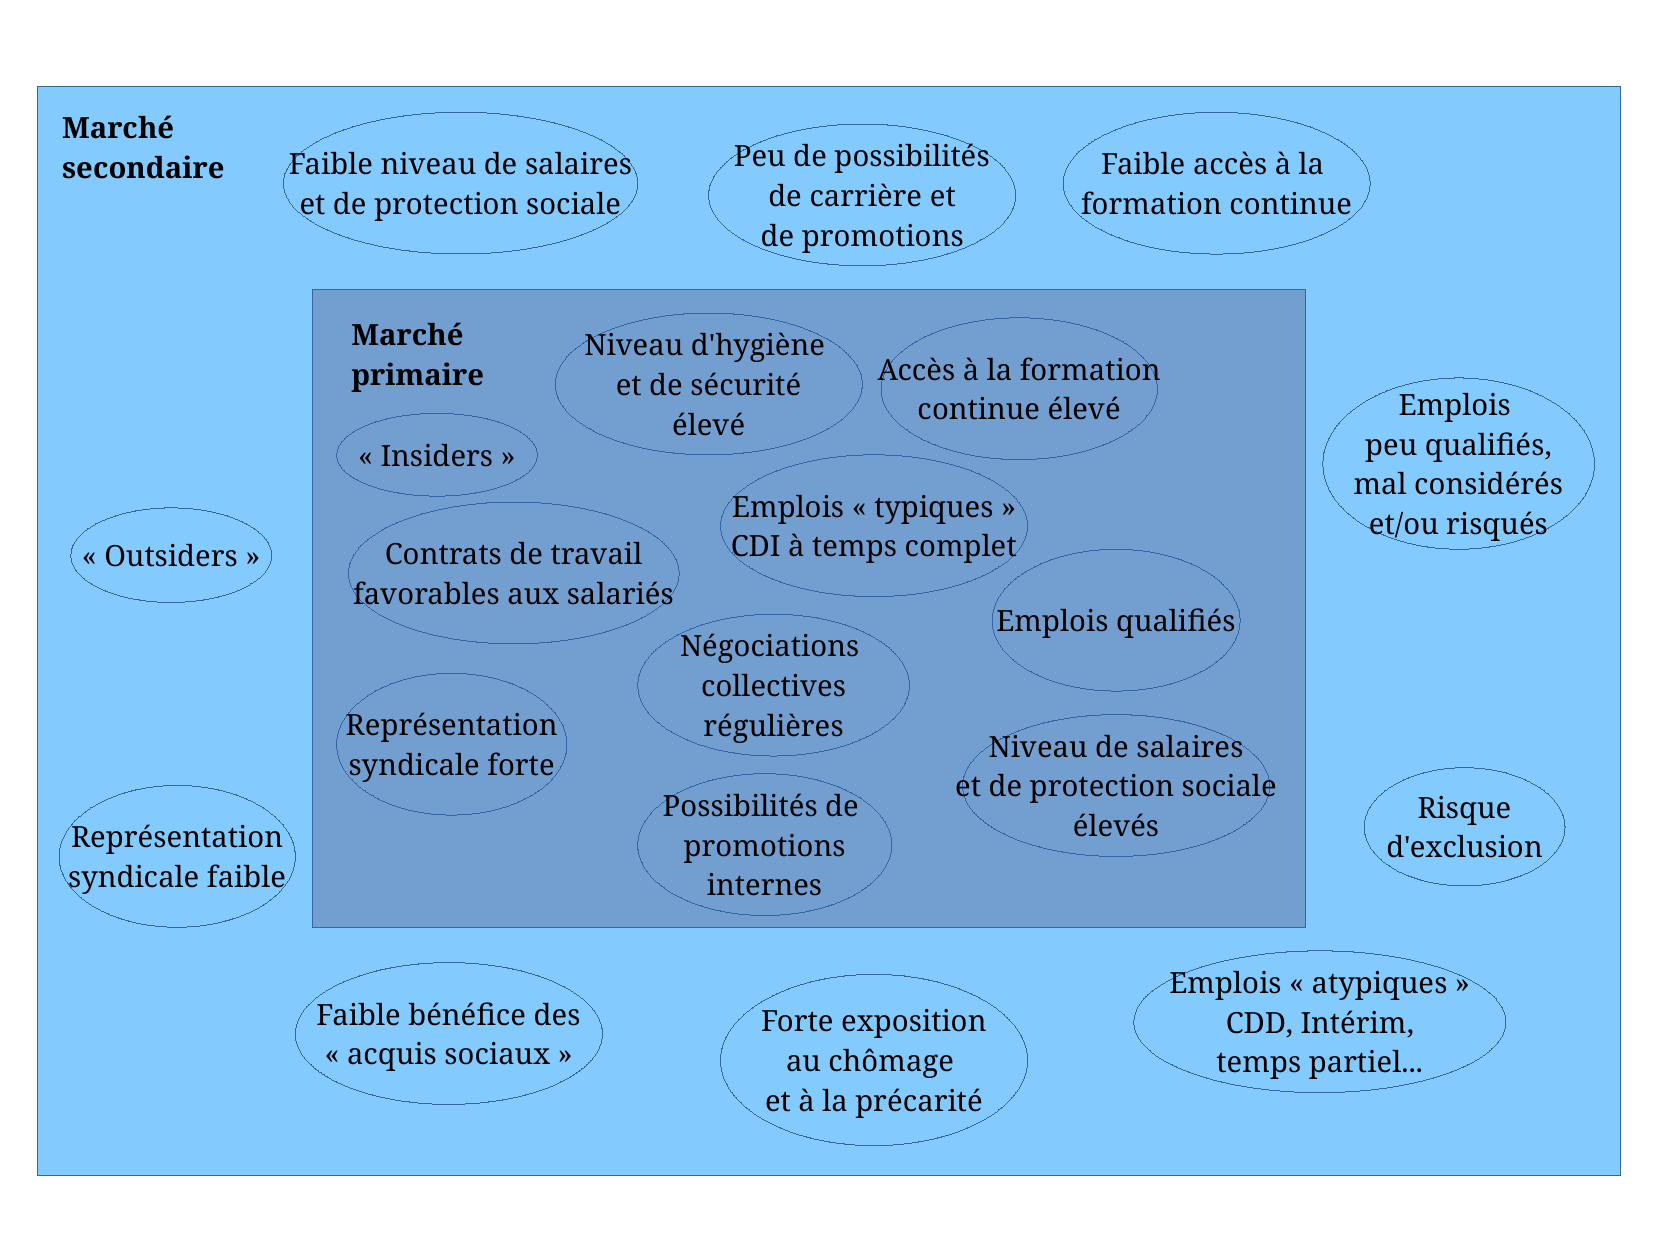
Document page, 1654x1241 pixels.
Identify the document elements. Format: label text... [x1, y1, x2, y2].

text_box Faible bénéfice des « acquis sociaux » [295, 962, 603, 1105]
text_box Accès à la formation continue élevé [881, 317, 1158, 460]
text_box Représentation syndicale faible [59, 785, 296, 928]
text_box Faible accès à la formation continue [1063, 112, 1371, 255]
text_box Représentation syndicale forte [336, 673, 567, 816]
text_box « Insiders » [336, 413, 538, 497]
text_box [37, 86, 1621, 1176]
text_box Niveau de salaires et de protection sociale élevés [962, 714, 1270, 857]
text_box Risque d'exclusion [1364, 767, 1566, 886]
text_box Peu de possibilités de carrière et de promotions [708, 124, 1016, 266]
text_box Emplois « atypiques » CDD, Intérim, temps partiel... [1133, 950, 1506, 1093]
text_box Marché primaire [336, 307, 502, 402]
text_box Forte exposition au chômage et à la précarité [720, 974, 1028, 1146]
text_box Négociations collectives régulières [637, 614, 910, 757]
text_box « Outsiders » [70, 507, 272, 603]
text_box Marché secondaire [47, 100, 254, 195]
text_box Possibilités de promotions internes [637, 773, 892, 916]
text_box Faible niveau de salaires et de protection sociale [283, 112, 638, 254]
text_box Niveau d'hygiène et de sécurité élevé [555, 313, 863, 455]
text_box Emplois peu qualifiés, mal considérés et/ou risqués [1322, 377, 1595, 550]
text_box Emplois « typiques » CDI à temps complet [720, 454, 1028, 597]
text_box Contrats de travail favorables aux salariés [348, 502, 680, 644]
text_box Emplois qualifiés [992, 549, 1241, 692]
